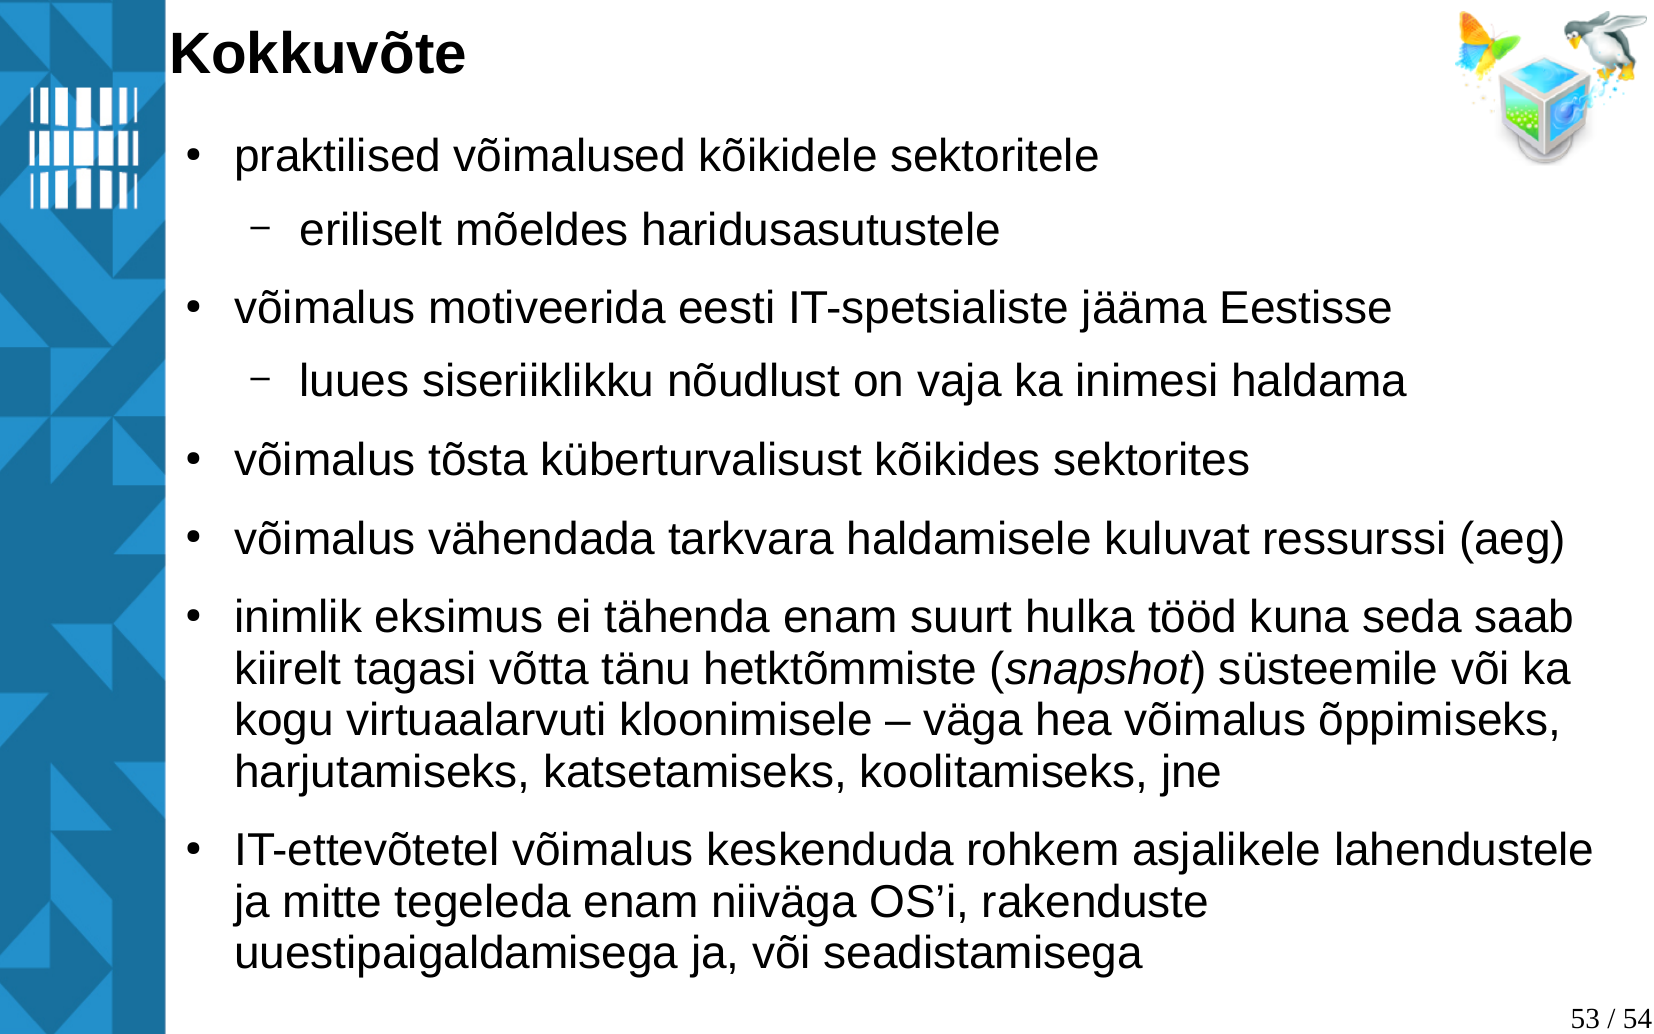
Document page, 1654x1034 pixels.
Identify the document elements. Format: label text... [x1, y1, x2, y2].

title Kokkuvõte [169, 11, 1452, 95]
picture [1452, 7, 1653, 166]
list praktilised võimalused kõikidele sektoritele eriliselt mõeldes haridusasutustele võimalus motiveerida eesti IT-spetsialiste jääma Eestisse luues siseriiklikku nõudlust on vaja ka inimesi haldama võimalus tõsta küberturvalisust kõikides sektorites võimalus vähendada tarkvara haldamisele kuluvat ressurssi (aeg) inimlik eksimus ei tähenda enam suurt hulka tööd kuna seda saab kiirelt tagasi võtta tänu hetktõmmiste (snapshot) süsteemile või ka kogu virtuaalarvuti kloonimisele – väga hea võimalus õppimiseks, harjutamiseks, katsetamiseks, koolitamiseks, jne IT-ettevõtetel võimalus keskenduda rohkem asjalikele lahendustele ja mitte tegeleda enam niiväga OS’i, rakenduste uuestipaigaldamisega ja, või seadistamisega [169, 129, 1630, 997]
